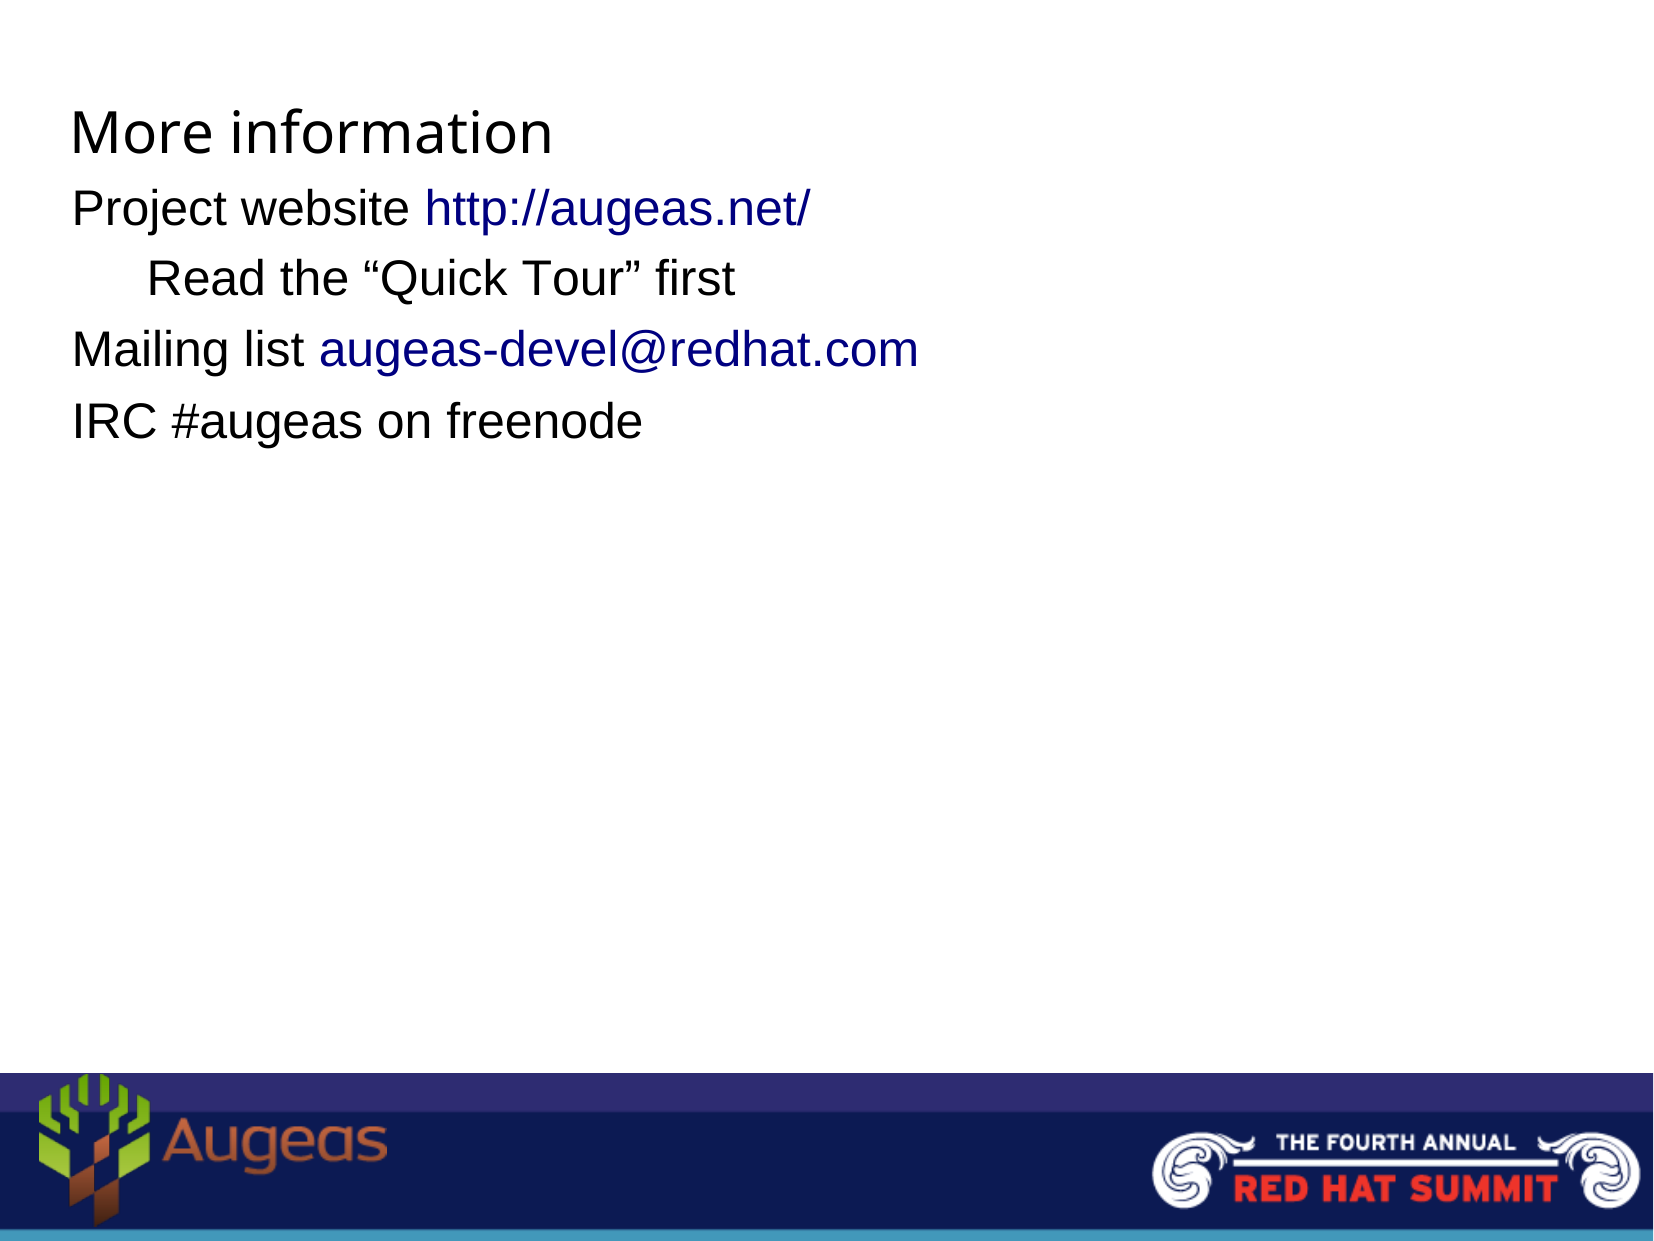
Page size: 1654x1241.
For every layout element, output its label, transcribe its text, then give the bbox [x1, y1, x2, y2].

picture [0, 1073, 1654, 1241]
list Project website http://augeas.net/ Read the “Quick Tour” first Mailing list augeas-devel@redhat.com IRC #augeas on freenode [71, 180, 1495, 1089]
title More information [69, 71, 1501, 190]
